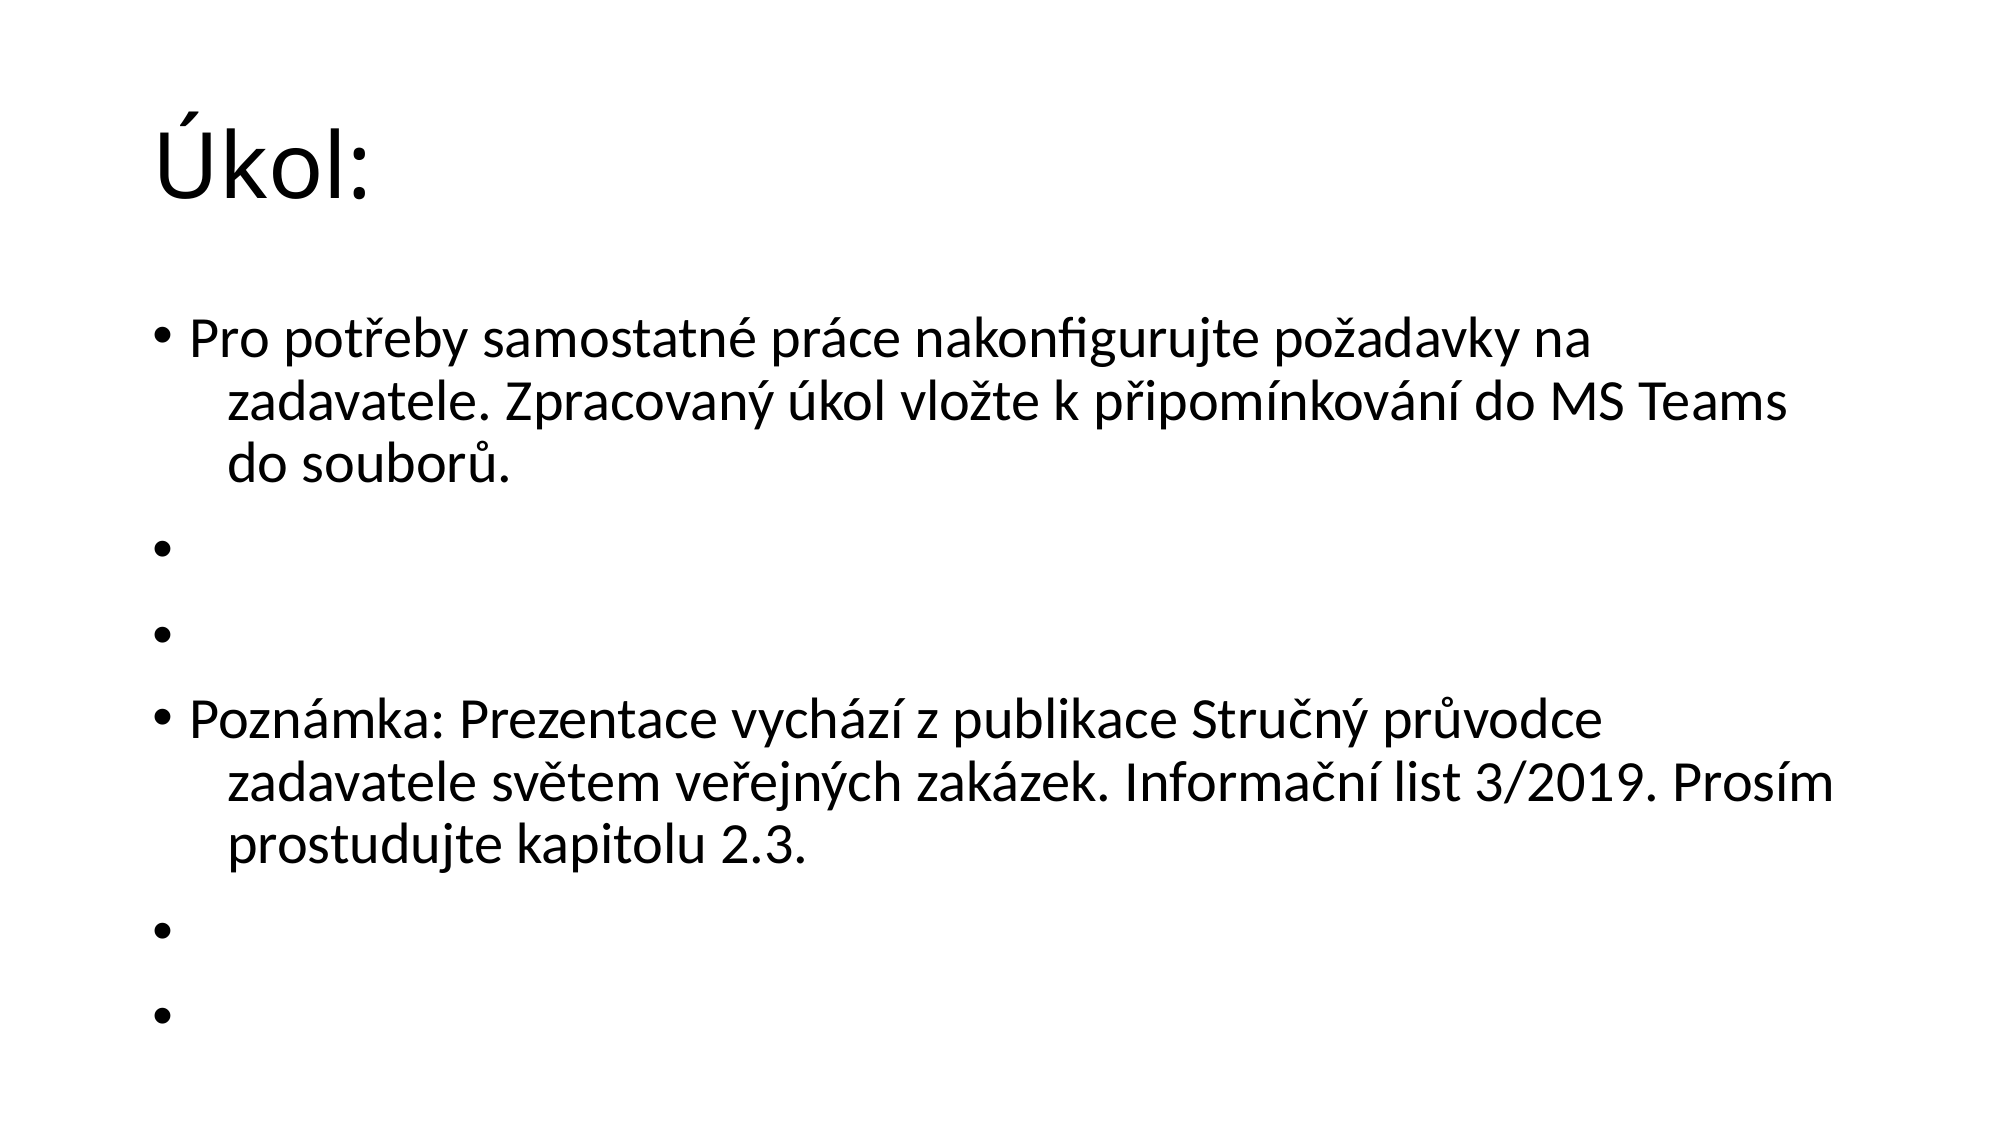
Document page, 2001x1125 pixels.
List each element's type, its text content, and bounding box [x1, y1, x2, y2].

list Pro potřeby samostatné práce nakonfigurujte požadavky na zadavatele. Zpracovaný úkol vložte k připomínkování do MS Teams do souborů. Poznámka: Prezentace vychází z publikace Stručný průvodce zadavatele světem veřejných zakázek. Informační list 3/2019. Prosím prostudujte kapitolu 2.3. [137, 299, 1863, 1014]
title Úkol: [137, 59, 1863, 278]
